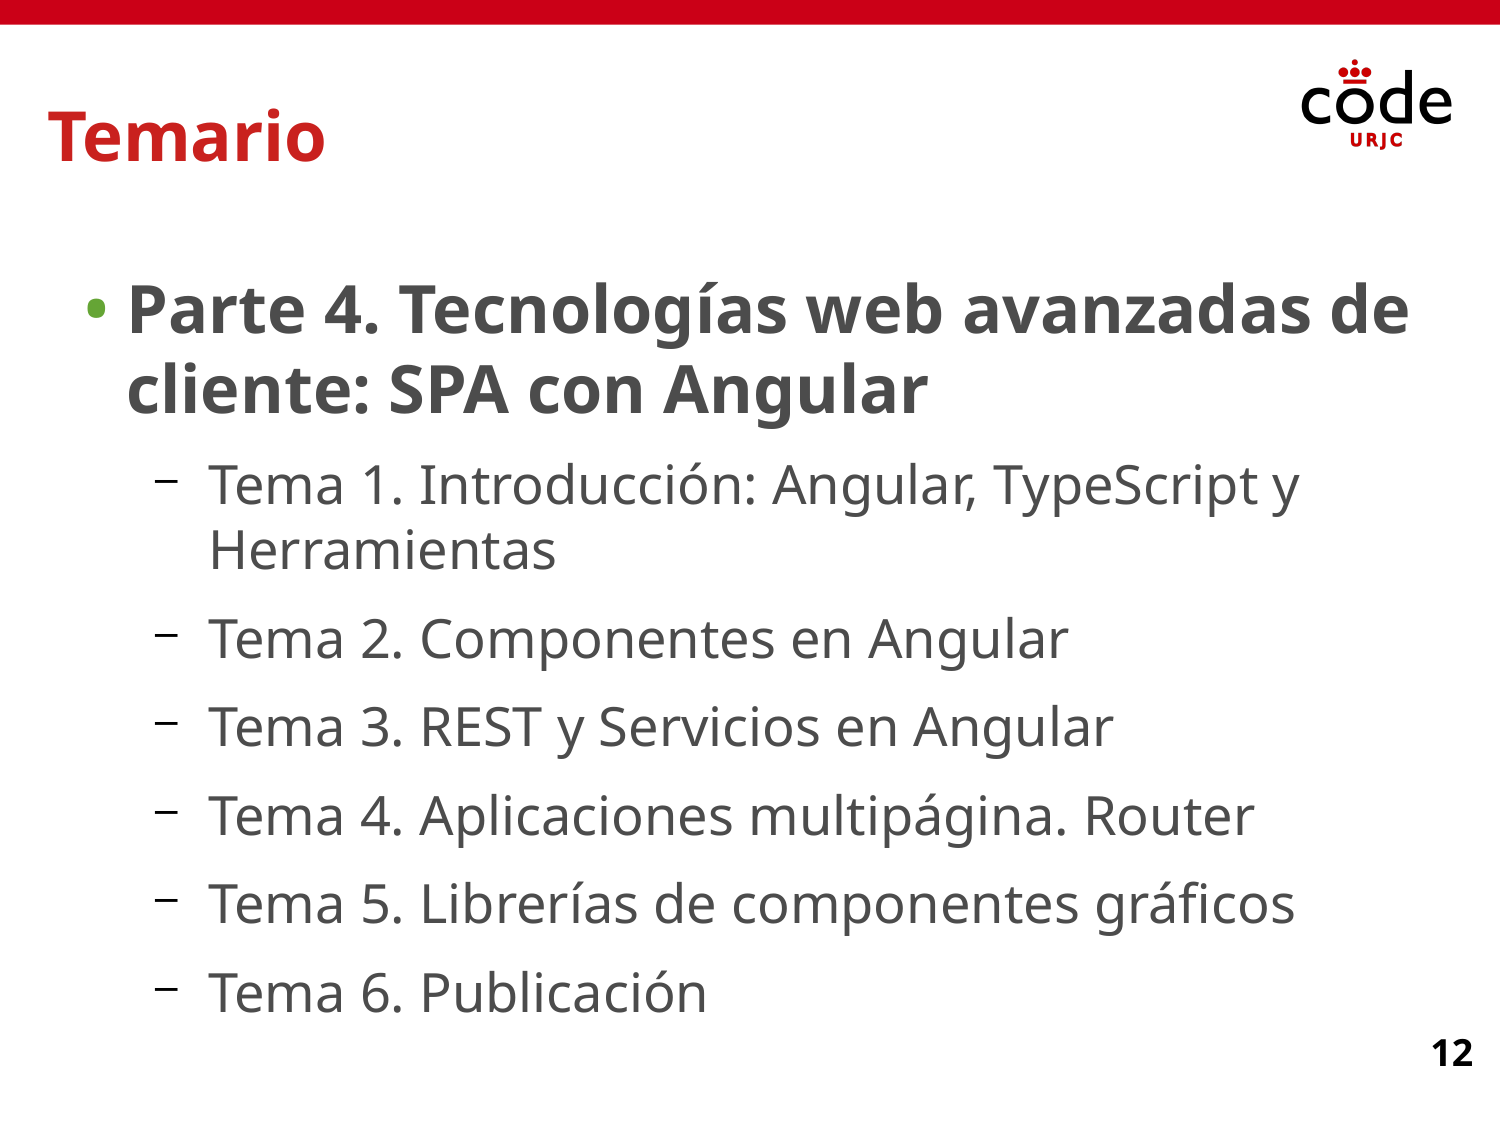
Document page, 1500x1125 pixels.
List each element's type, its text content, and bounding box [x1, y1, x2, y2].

title Temario [32, 79, 1383, 189]
picture [1284, 50, 1468, 161]
list Parte 4. Tecnologías web avanzadas de cliente: SPA con Angular Tema 1. Introducción: Angular, TypeScript y Herramientas Tema 2. Componentes en Angular Tema 3. REST y Servicios en Angular Tema 4. Aplicaciones multipágina. Router Tema 5. Librerías de componentes gráficos Tema 6. Publicación [51, 259, 1436, 1013]
